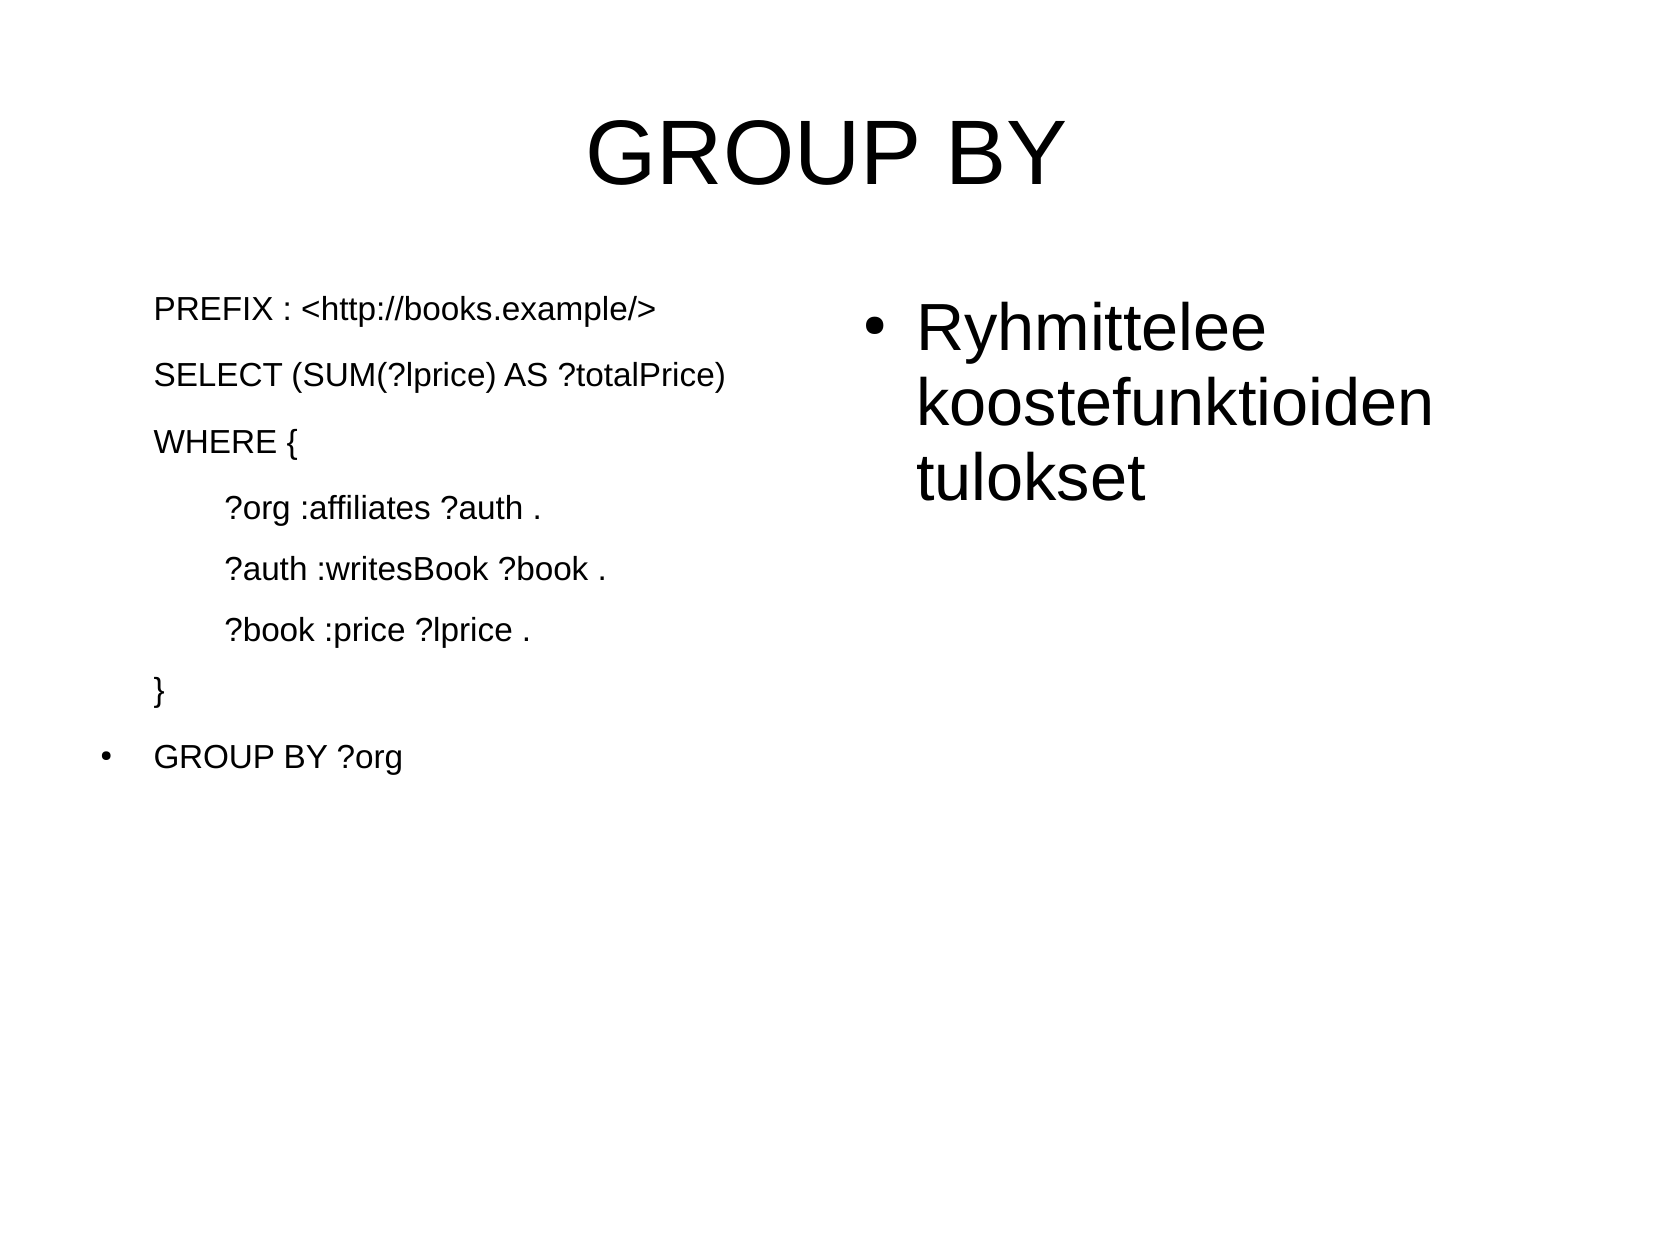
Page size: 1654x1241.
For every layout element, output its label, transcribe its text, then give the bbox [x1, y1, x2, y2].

list Ryhmittelee koostefunktioiden tulokset [845, 290, 1572, 1010]
title GROUP BY [82, 49, 1571, 257]
list PREFIX : <http://books.example/> SELECT (SUM(?lprice) AS ?totalPrice) WHERE { ?org :affiliates ?auth . ?auth :writesBook ?book . ?book :price ?lprice . } GROUP BY ?org [82, 290, 809, 1010]
